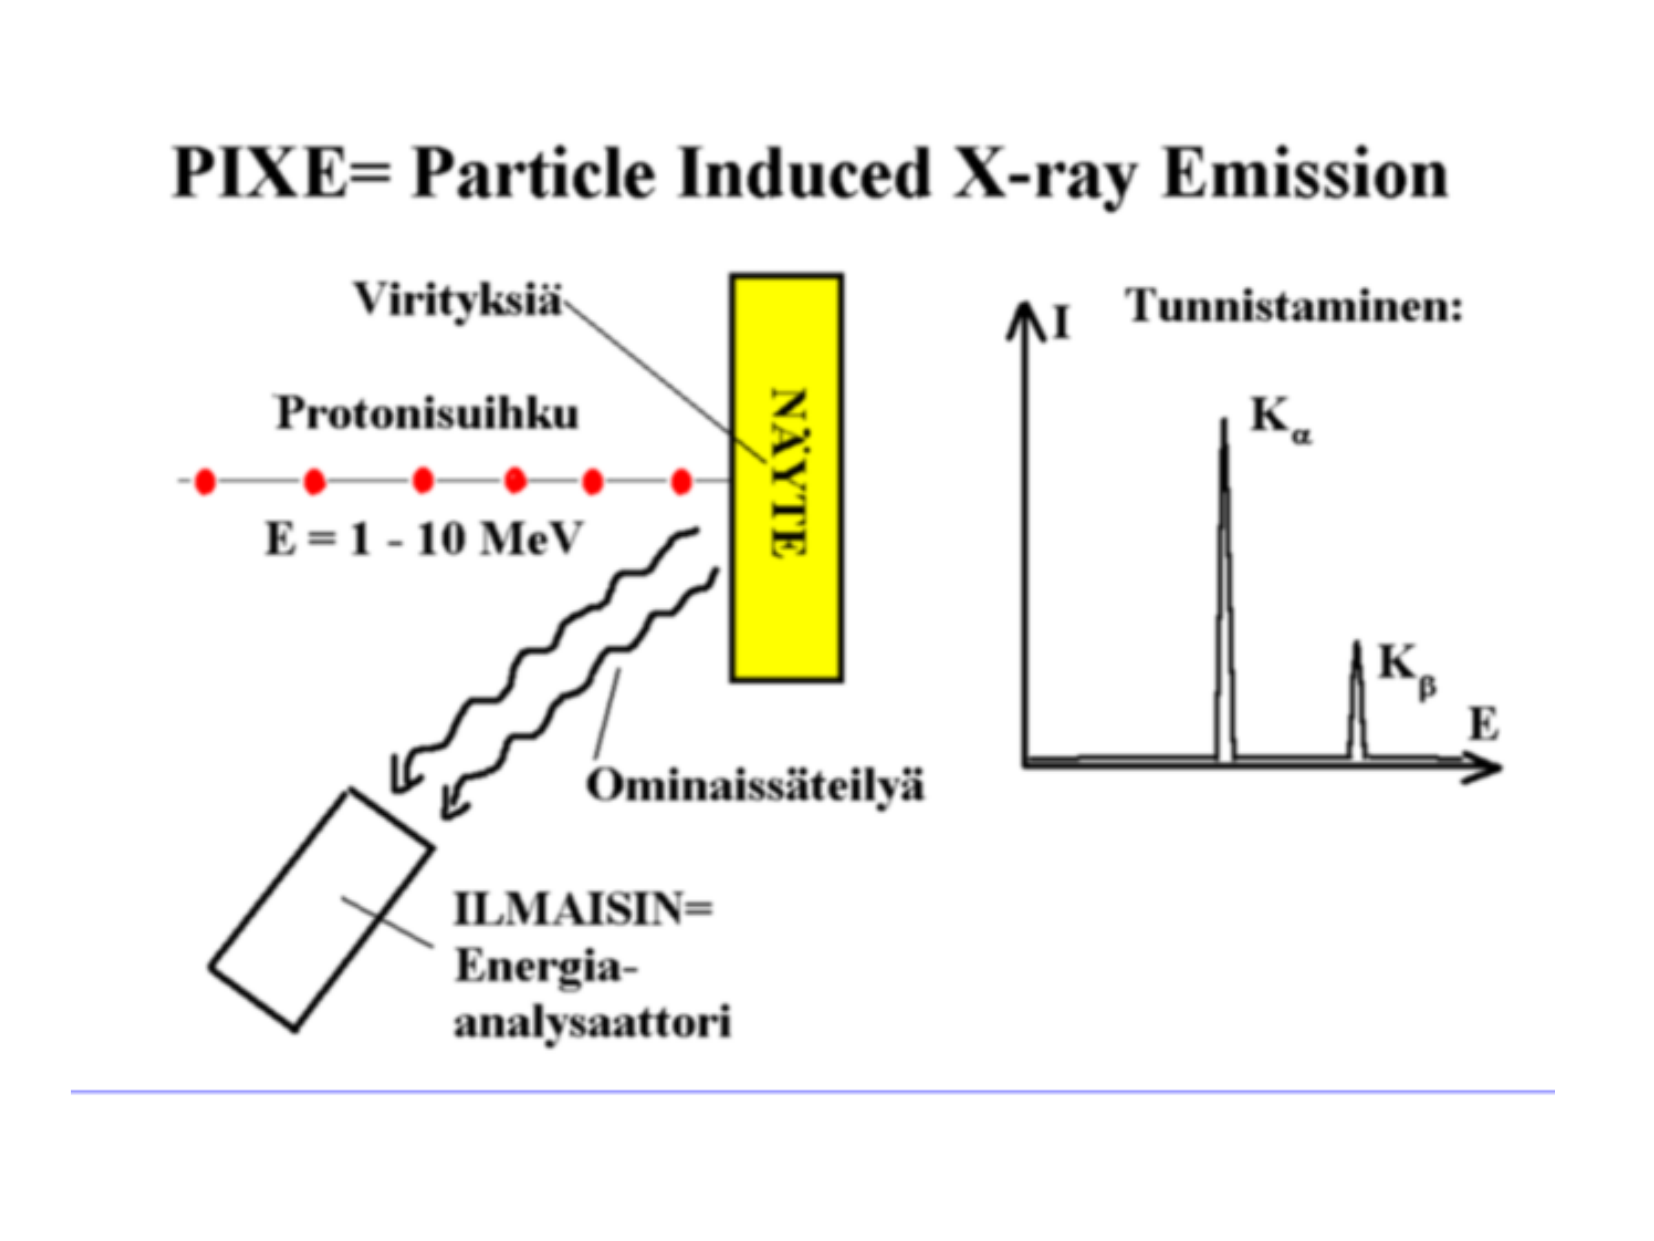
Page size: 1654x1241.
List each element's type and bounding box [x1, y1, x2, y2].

picture [70, 82, 1555, 1099]
